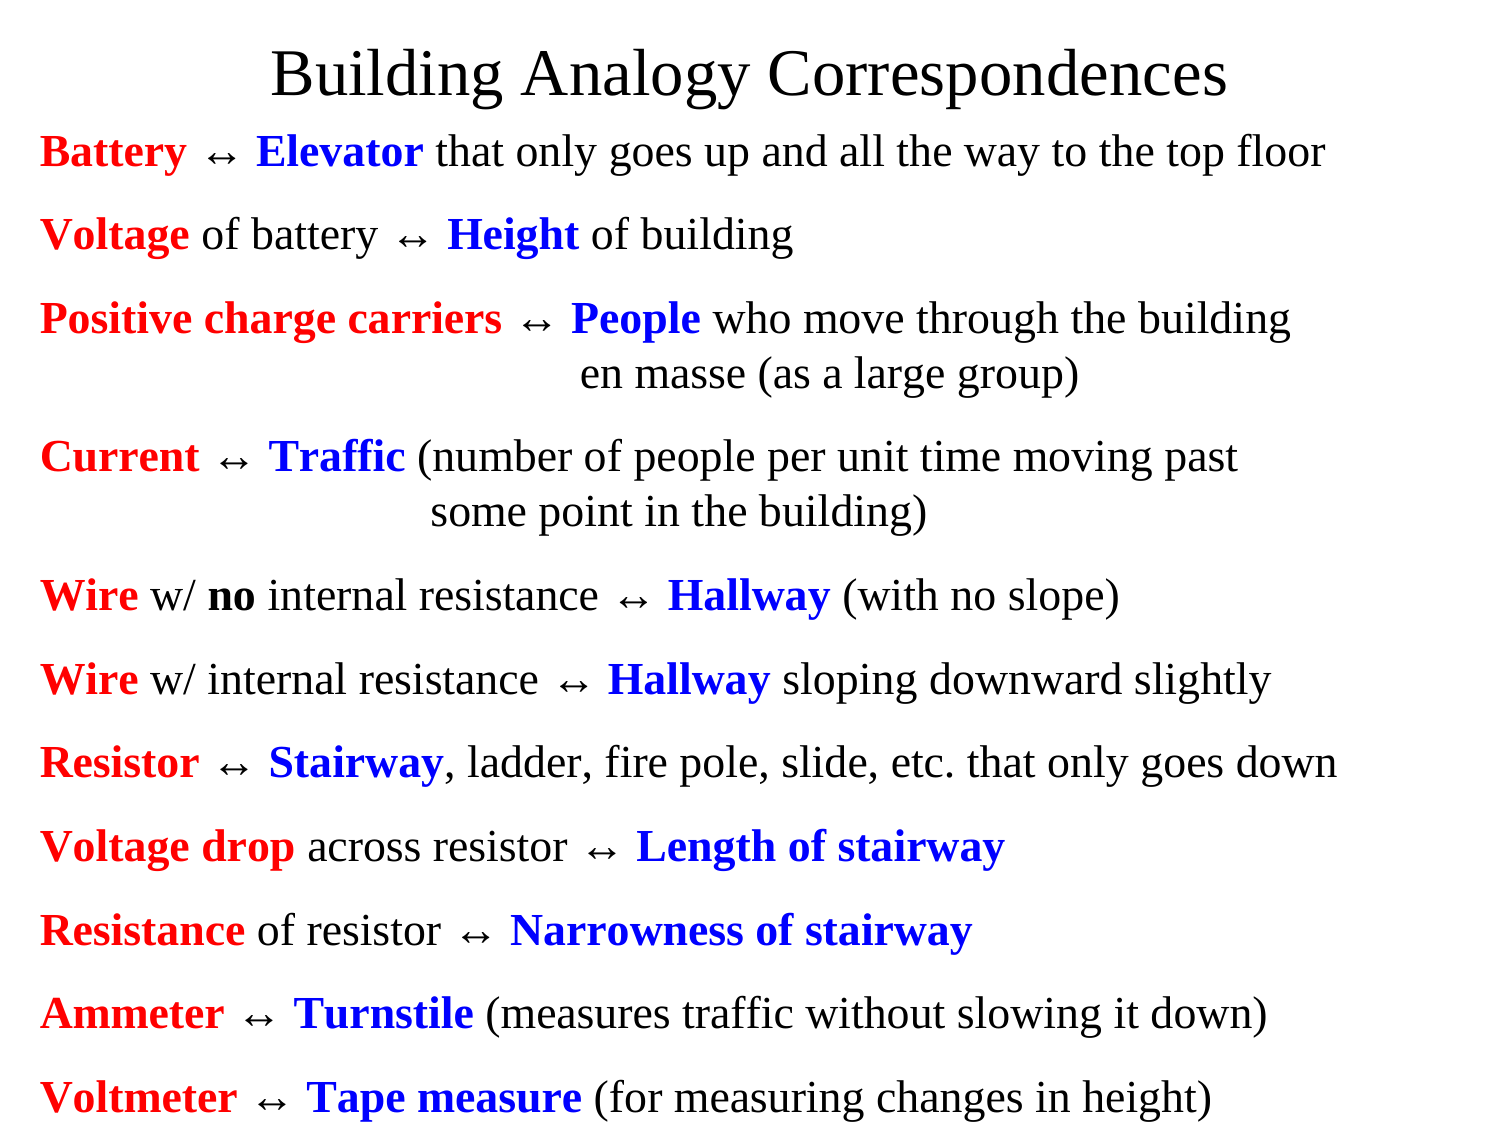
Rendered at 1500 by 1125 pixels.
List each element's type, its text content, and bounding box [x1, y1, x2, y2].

text_box Battery ↔ Elevator that only goes up and all the way to the top floor Voltage of battery ↔ Height of building Positive charge carriers ↔ People who move through the building en masse (as a large group) Current ↔ Traffic (number of people per unit time moving past some point in the building) Wire w/ no internal resistance ↔ Hallway (with no slope) Wire w/ internal resistance ↔ Hallway sloping downward slightly Resistor ↔ Stairway, ladder, fire pole, slide, etc. that only goes down Voltage drop across resistor ↔ Length of stairway Resistance of resistor ↔ Narrowness of stairway Ammeter ↔ Turnstile (measures traffic without slowing it down) Voltmeter ↔ Tape measure (for measuring changes in height) [24, 112, 1476, 1125]
title Building Analogy Correspondences [112, 12, 1388, 112]
